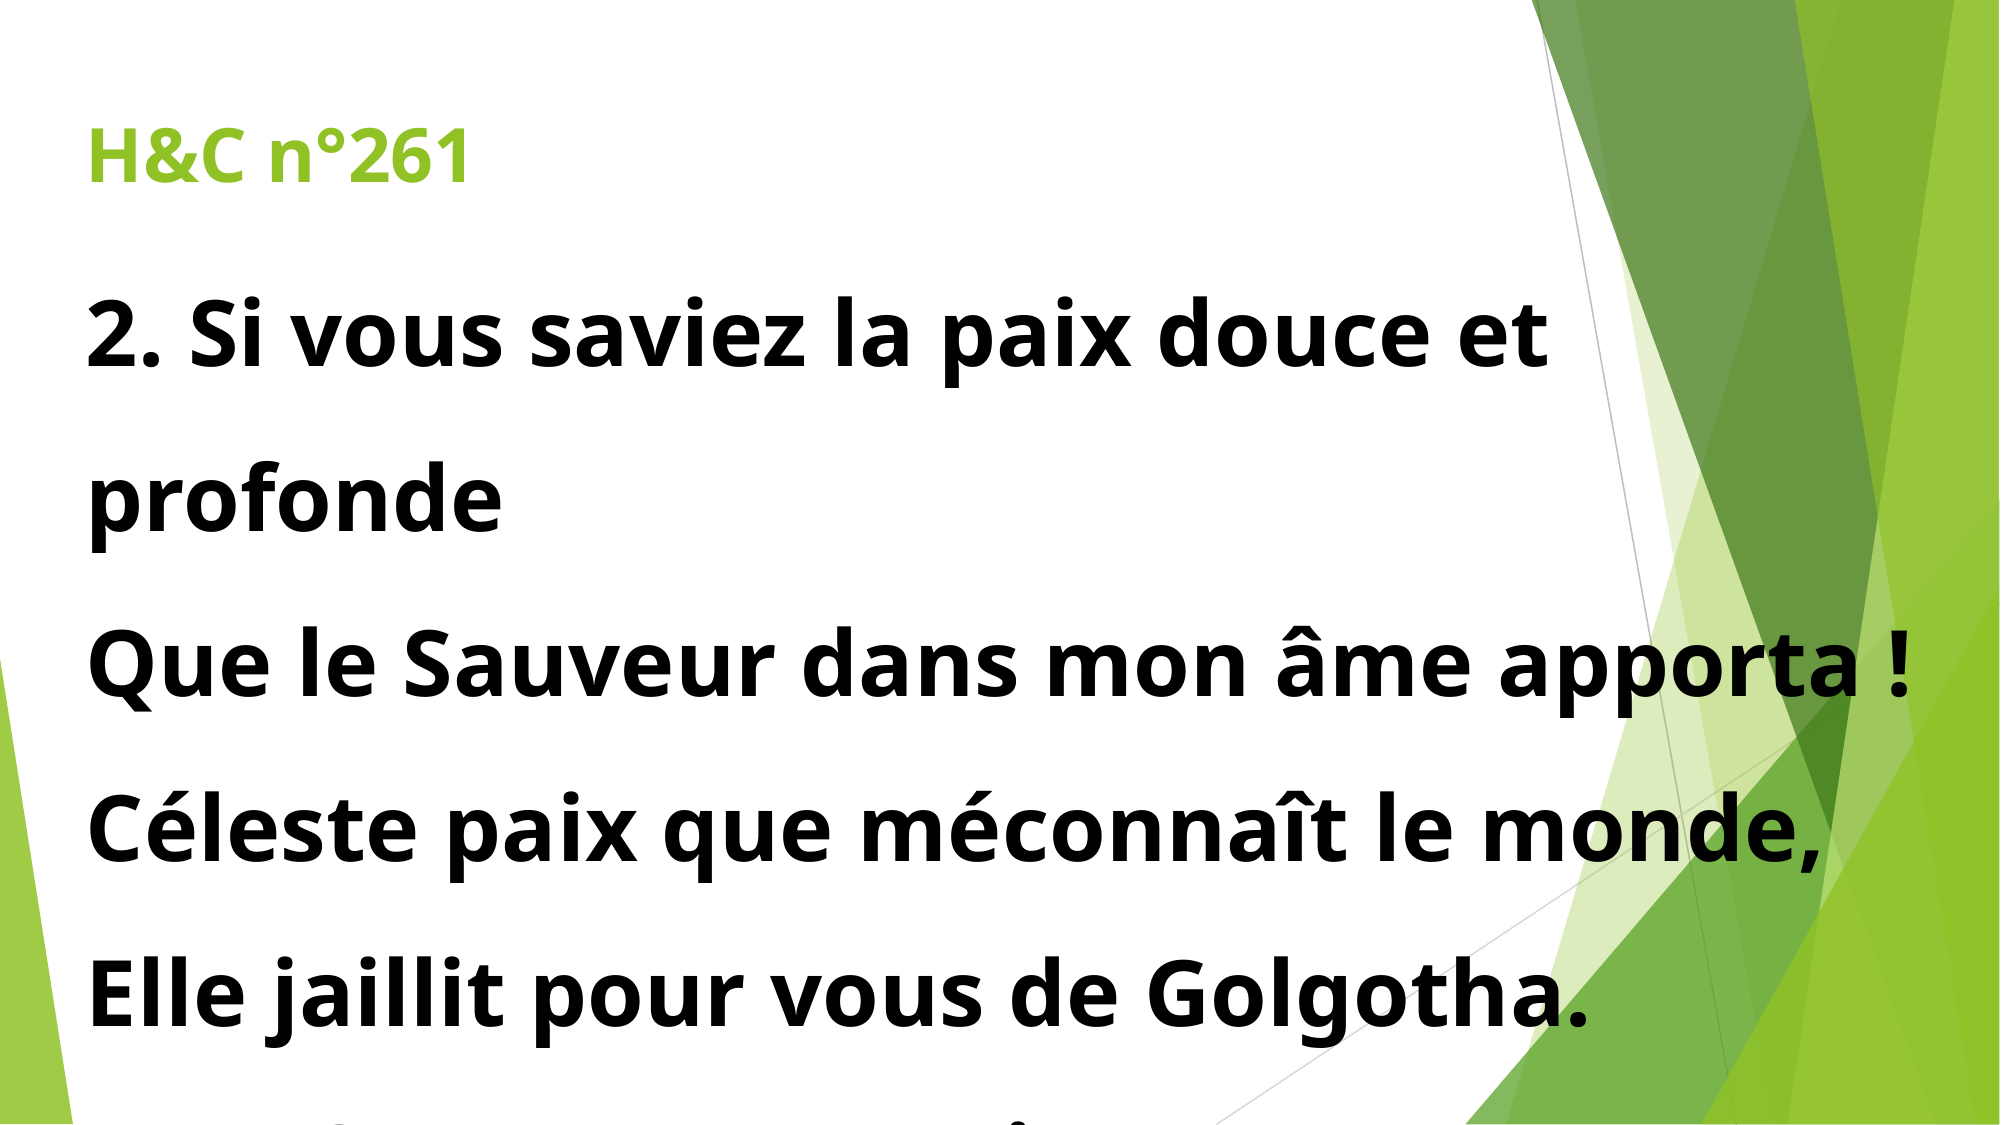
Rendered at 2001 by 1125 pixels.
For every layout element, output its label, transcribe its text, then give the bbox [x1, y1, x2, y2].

text_box 2. Si vous saviez la paix douce et profonde Que le Sauveur dans mon âme apporta ! Céleste paix que méconnaît le monde, Elle jaillit pour vous de Golgotha. Mon Sauveur vous aime, etc. [70, 212, 1961, 1074]
text_box H&C n°261 [70, 99, 1522, 212]
